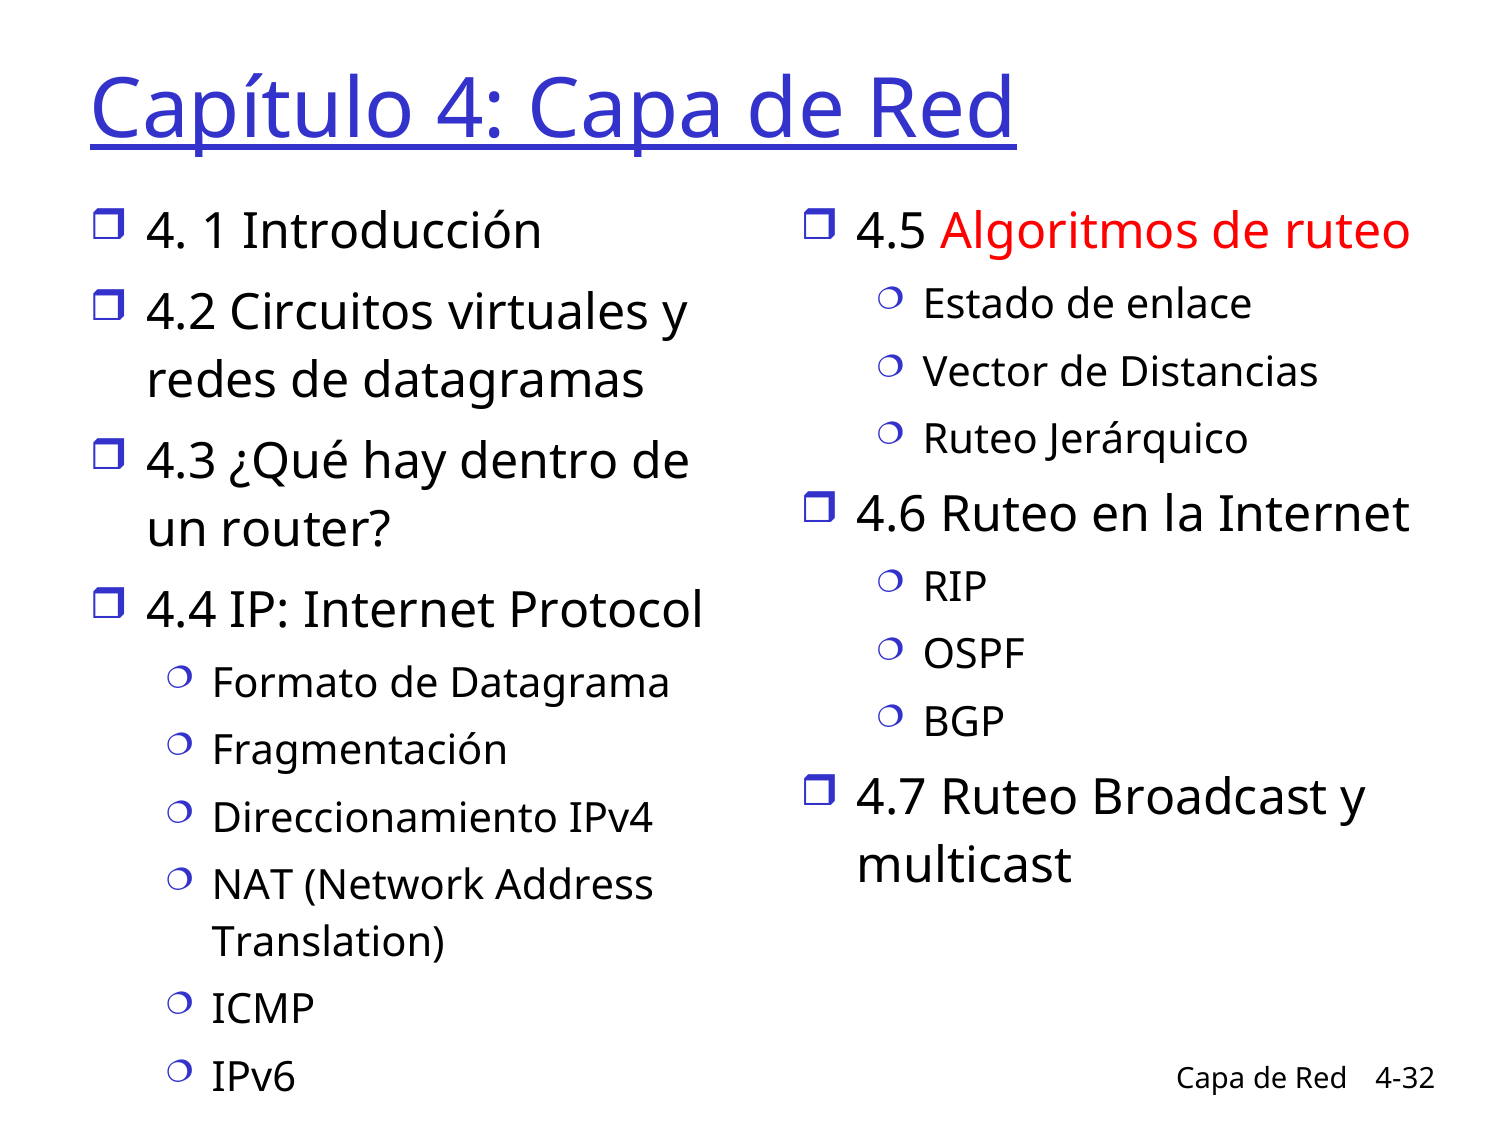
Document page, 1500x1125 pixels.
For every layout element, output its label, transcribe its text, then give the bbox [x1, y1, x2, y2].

title Capítulo 4: Capa de Red [75, 15, 1463, 196]
list 4. 1 Introducción 4.2 Circuitos virtuales y redes de datagramas 4.3 ¿Qué hay dentro de un router? 4.4 IP: Internet Protocol Formato de Datagrama Fragmentación Direccionamiento IPv4 NAT (Network Address Translation) ICMP IPv6 [75, 187, 753, 1044]
list 4.5 Algoritmos de ruteo Estado de enlace Vector de Distancias Ruteo Jerárquico 4.6 Ruteo en la Internet RIP OSPF BGP 4.7 Ruteo Broadcast y multicast [785, 187, 1464, 1029]
